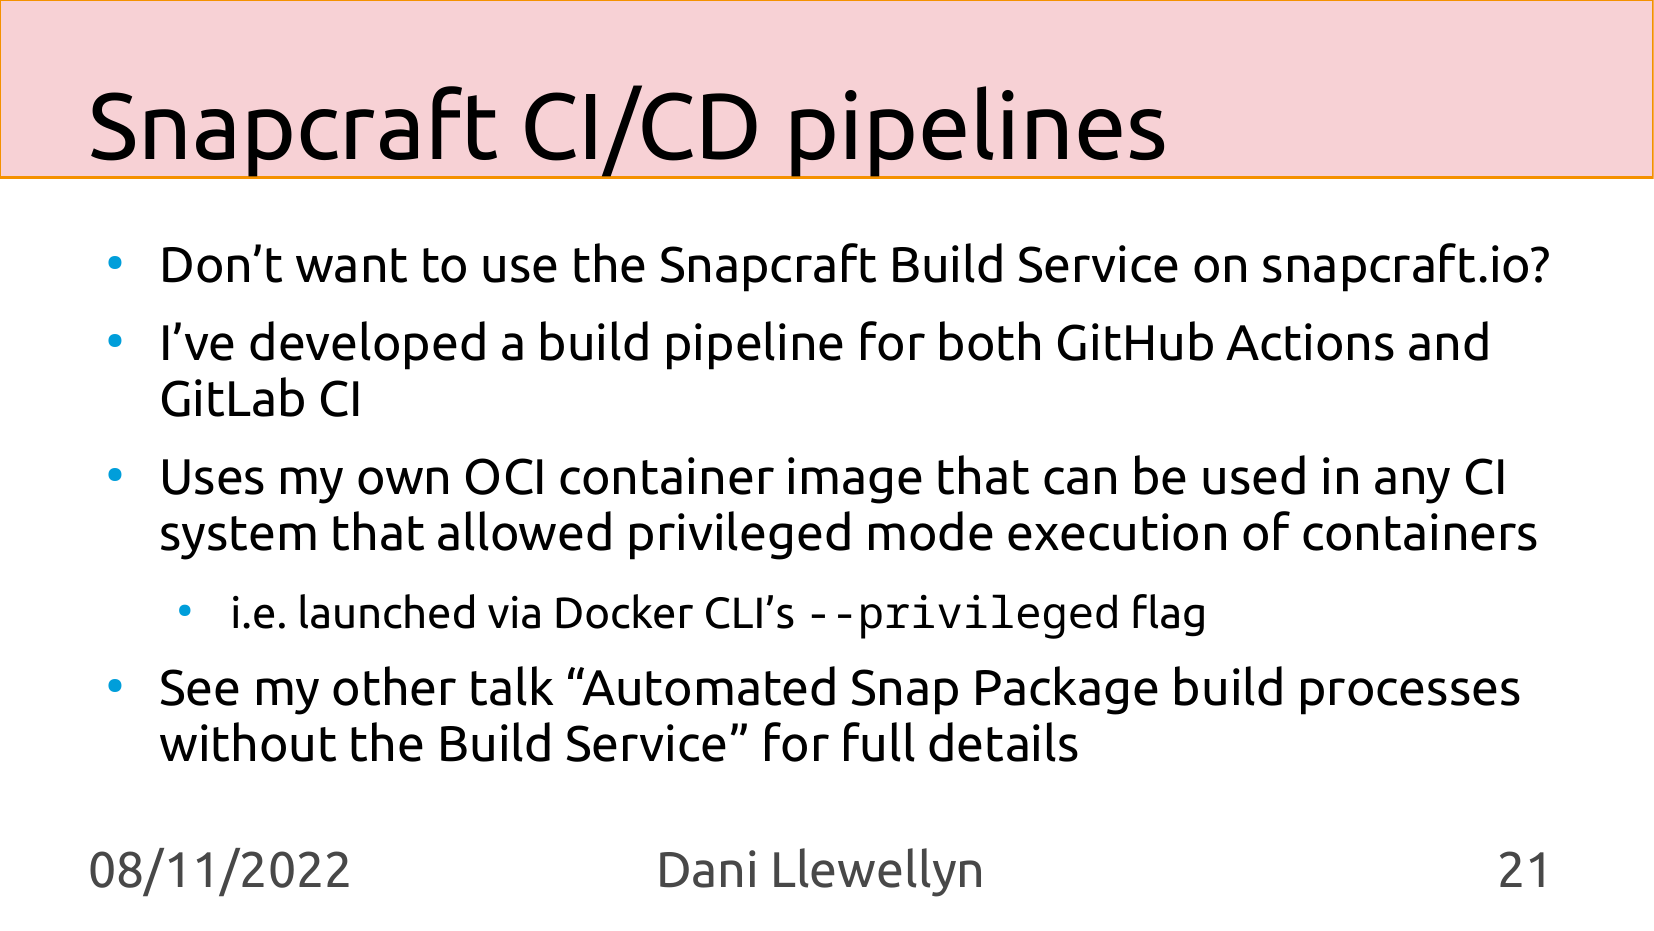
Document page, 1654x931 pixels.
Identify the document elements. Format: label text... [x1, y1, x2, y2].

title Snapcraft CI/CD pipelines [88, 14, 1565, 178]
list Don’t want to use the Snapcraft Build Service on snapcraft.io? I’ve developed a build pipeline for both GitHub Actions and GitLab CI Uses my own OCI container image that can be used in any CI system that allowed privileged mode execution of containers i.e. launched via Docker CLI’s --privileged flag See my other talk “Automated Snap Package build processes without the Build Service” for full details [88, 236, 1565, 813]
